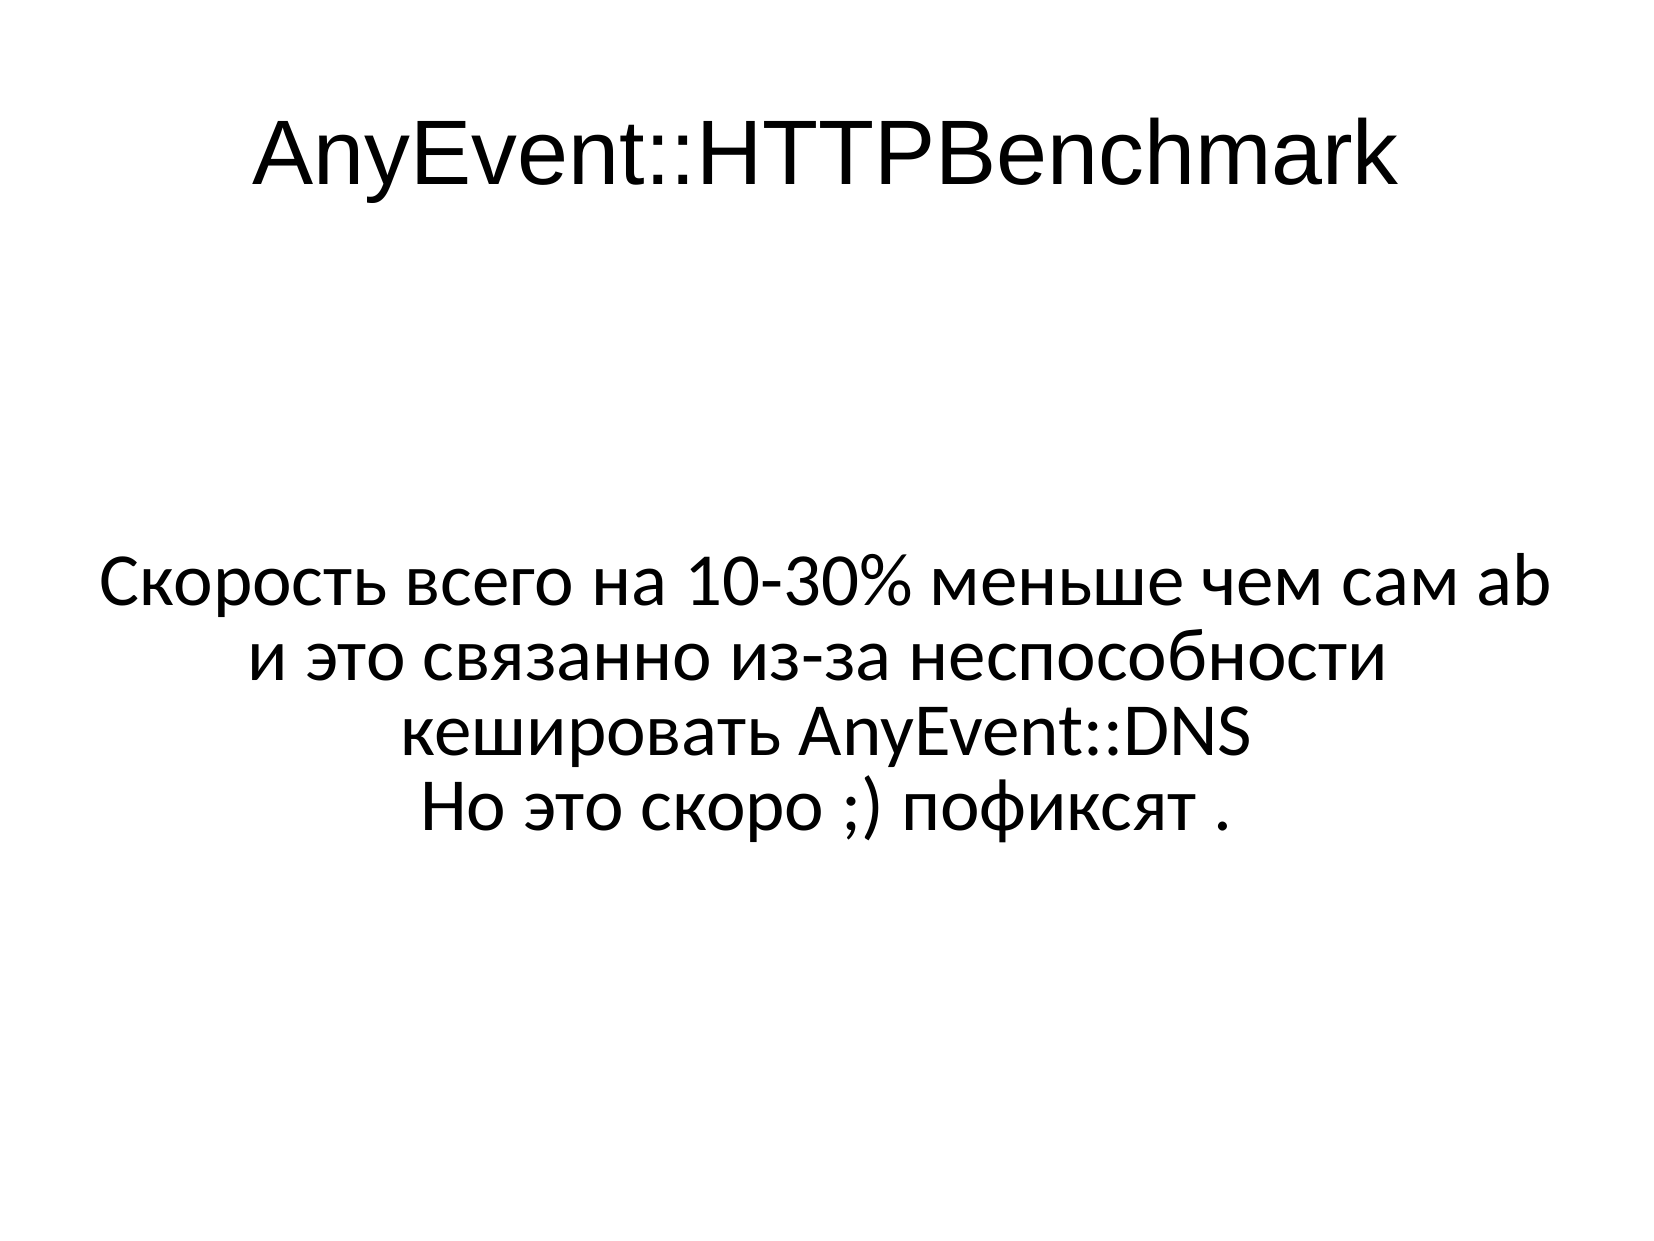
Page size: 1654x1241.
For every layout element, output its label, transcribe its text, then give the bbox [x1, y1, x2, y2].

subtitle Скорость всего на 10-30% меньше чем сам ab и это связанно из-за неспособности кешировать AnyEvent::DNS Но это скоро ;) пофиксят . [82, 297, 1571, 1102]
title AnyEvent::HTTPBenchmark [82, 56, 1571, 250]
